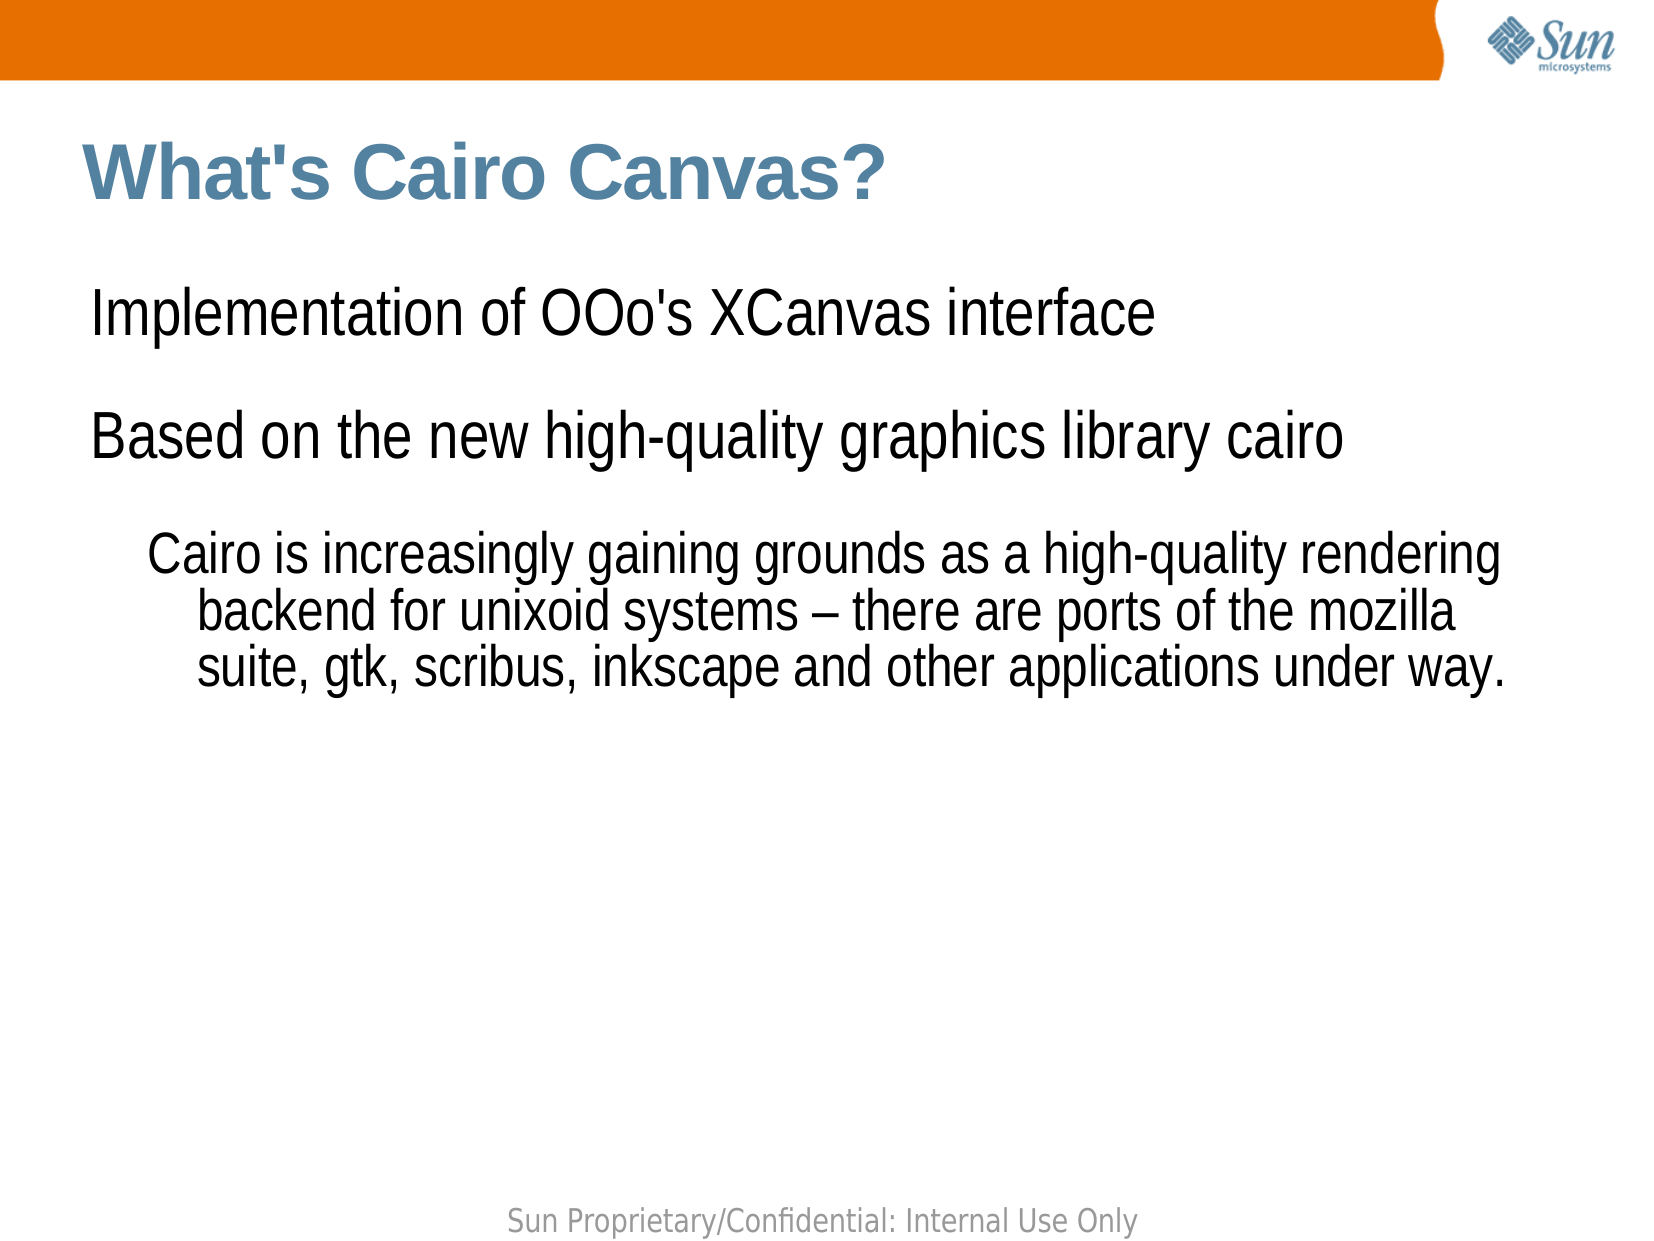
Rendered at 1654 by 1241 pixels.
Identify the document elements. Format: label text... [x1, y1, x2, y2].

title What's Cairo Canvas? [82, 135, 1585, 251]
list Implementation of OOo's XCanvas interface Based on the new high-quality graphics library cairo Cairo is increasingly gaining grounds as a high-quality rendering backend for unixoid systems – there are ports of the mozilla suite, gtk, scribus, inkscape and other applications under way. [71, 283, 1545, 1121]
picture [0, 0, 1654, 83]
